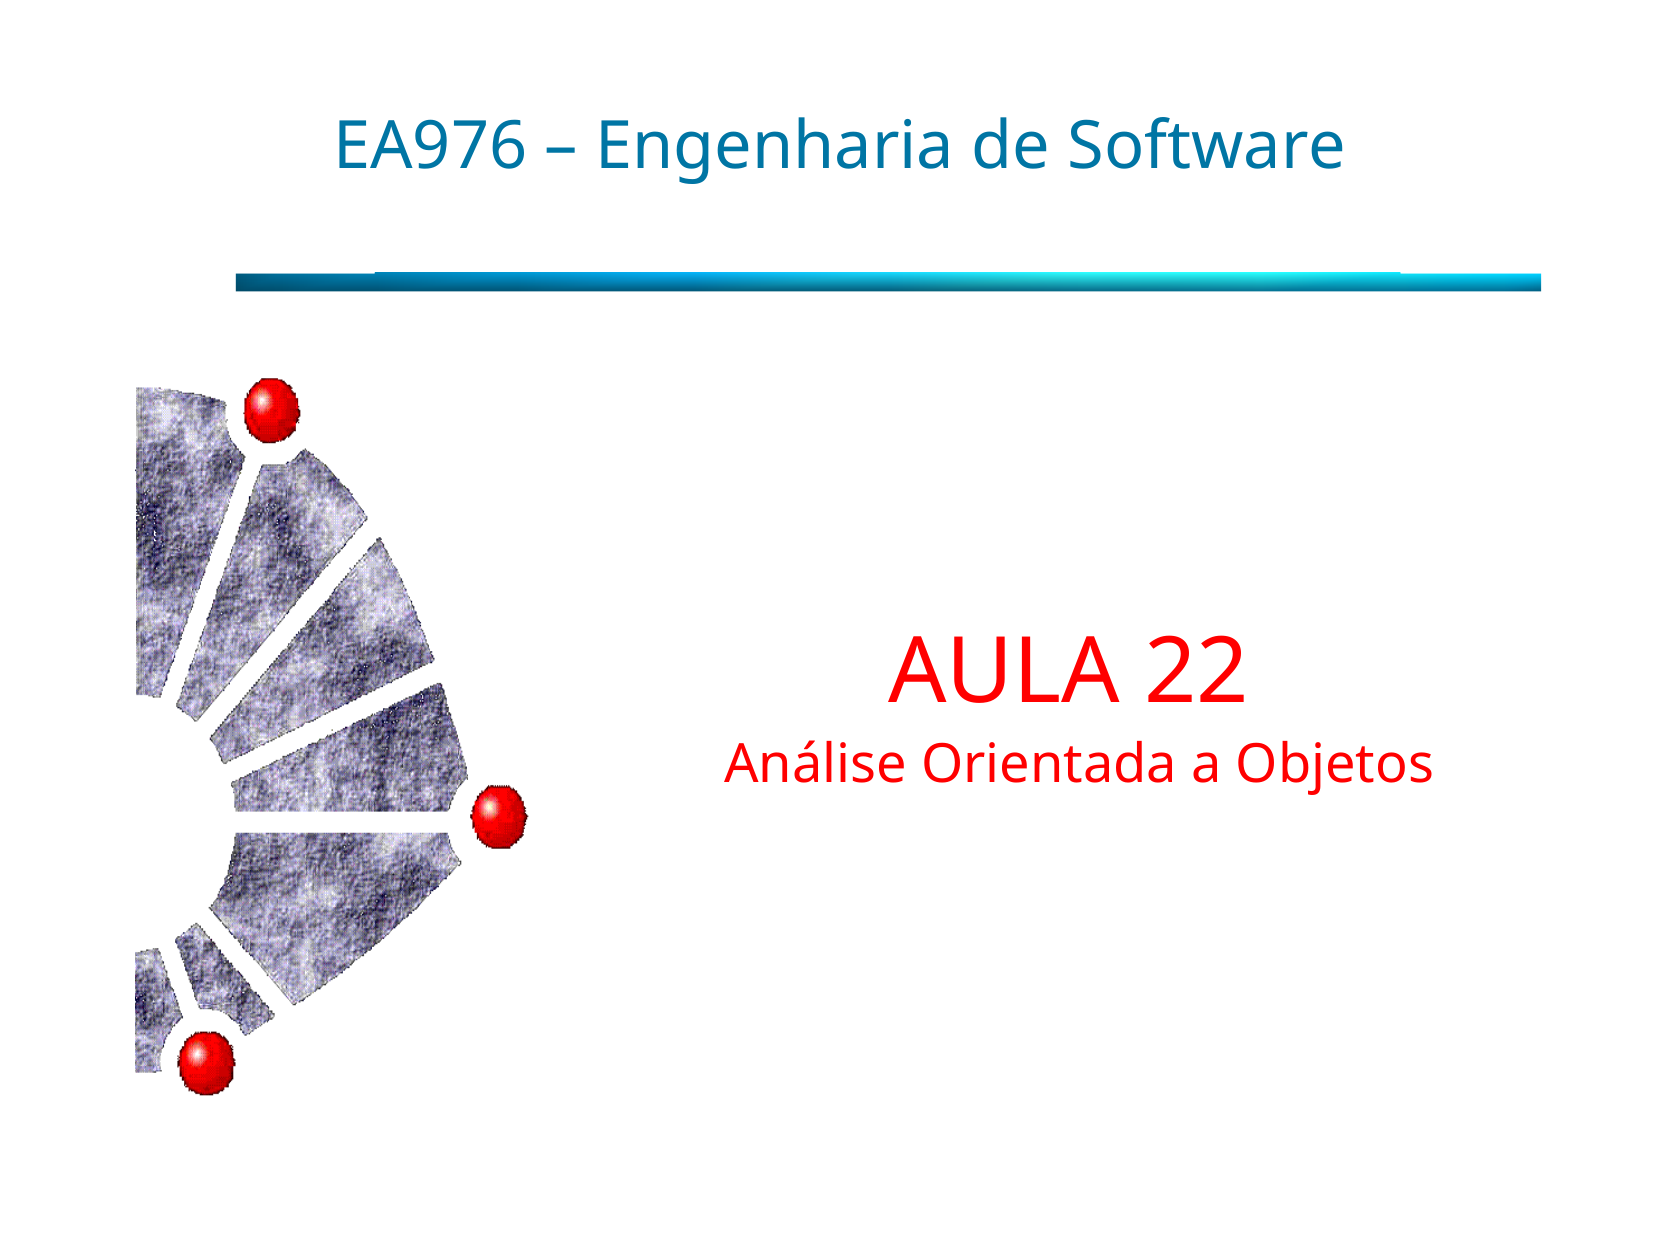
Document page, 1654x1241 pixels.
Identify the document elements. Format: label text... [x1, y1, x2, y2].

subtitle AULA 22 Análise Orientada a Objetos [561, 308, 1541, 1182]
chart [135, 324, 562, 1112]
picture [125, 272, 1654, 295]
title EA976 – Engenharia de Software [61, 35, 1620, 250]
